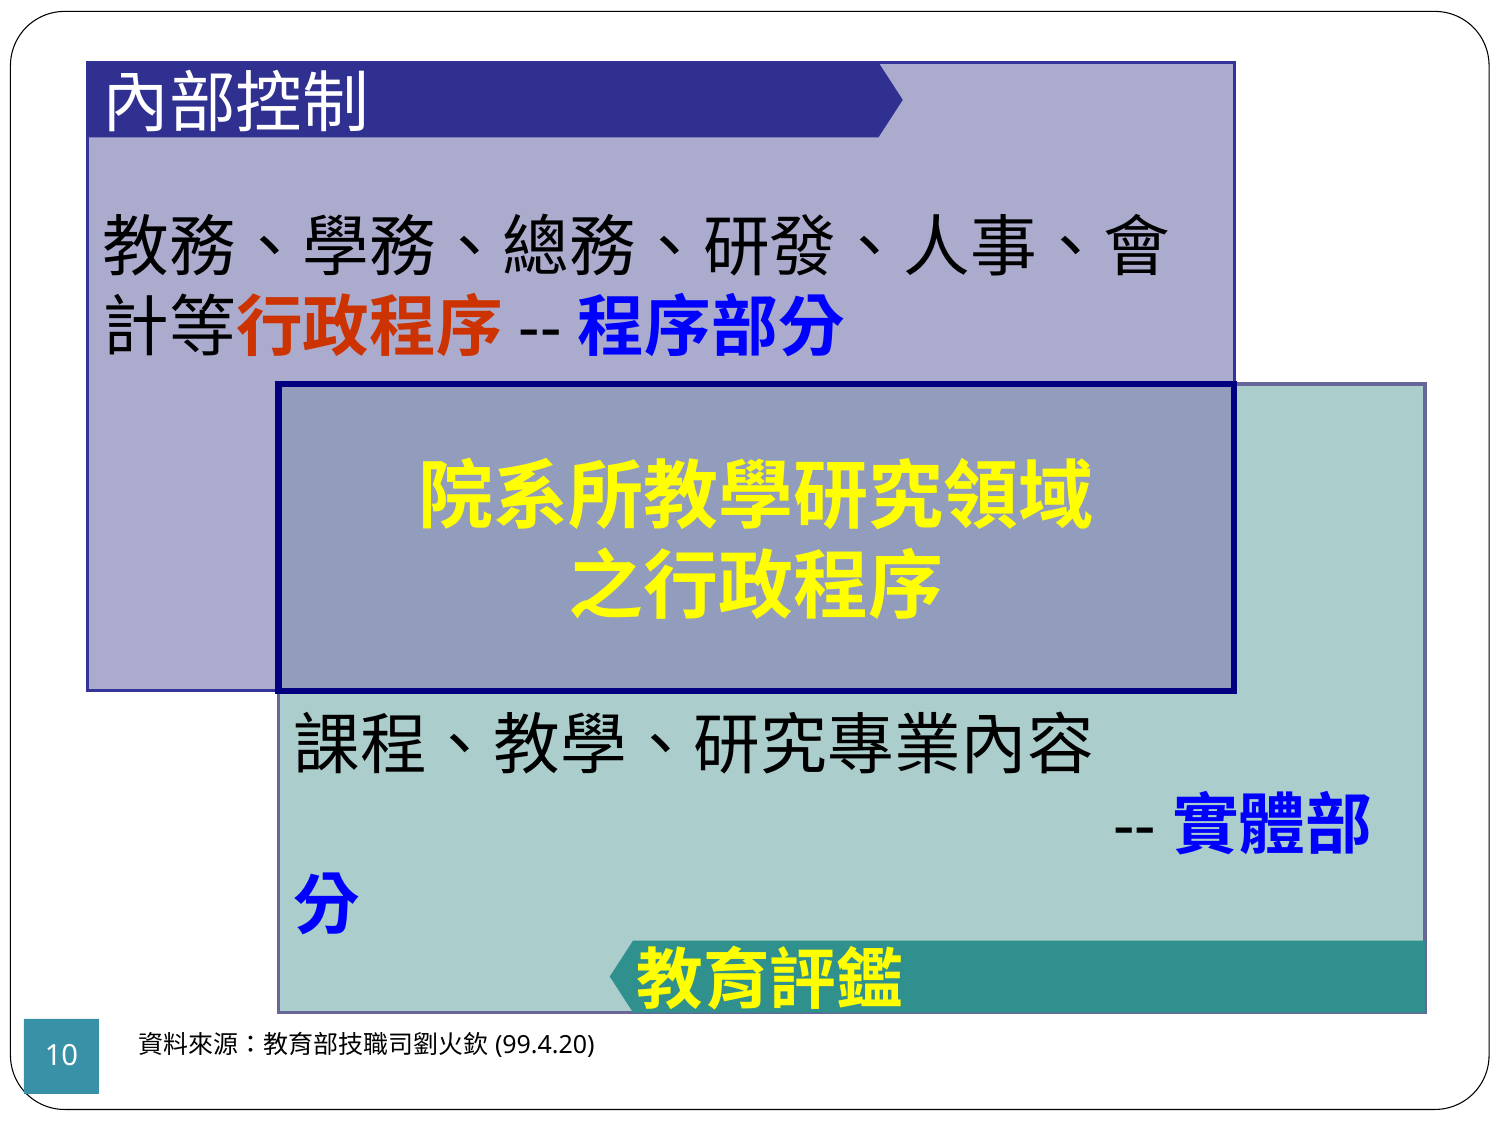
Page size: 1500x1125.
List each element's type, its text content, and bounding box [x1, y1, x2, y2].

text_box 院系所教學研究領域 之行政程序 [278, 384, 1234, 691]
text_box 教育評鑑 [609, 940, 1426, 1013]
text_box 資料來源：教育部技職司劉火欽(99.4.20) [124, 1021, 951, 1067]
text_box 10 [23, 1018, 99, 1094]
text_box 內部控制 [87, 62, 903, 138]
text_box 課程、教學、研究專業內容 --實體部分 [278, 384, 1425, 1013]
text_box 教務、學務、總務、研發、人事、會計等行政程序--程序部分 [87, 62, 1234, 691]
